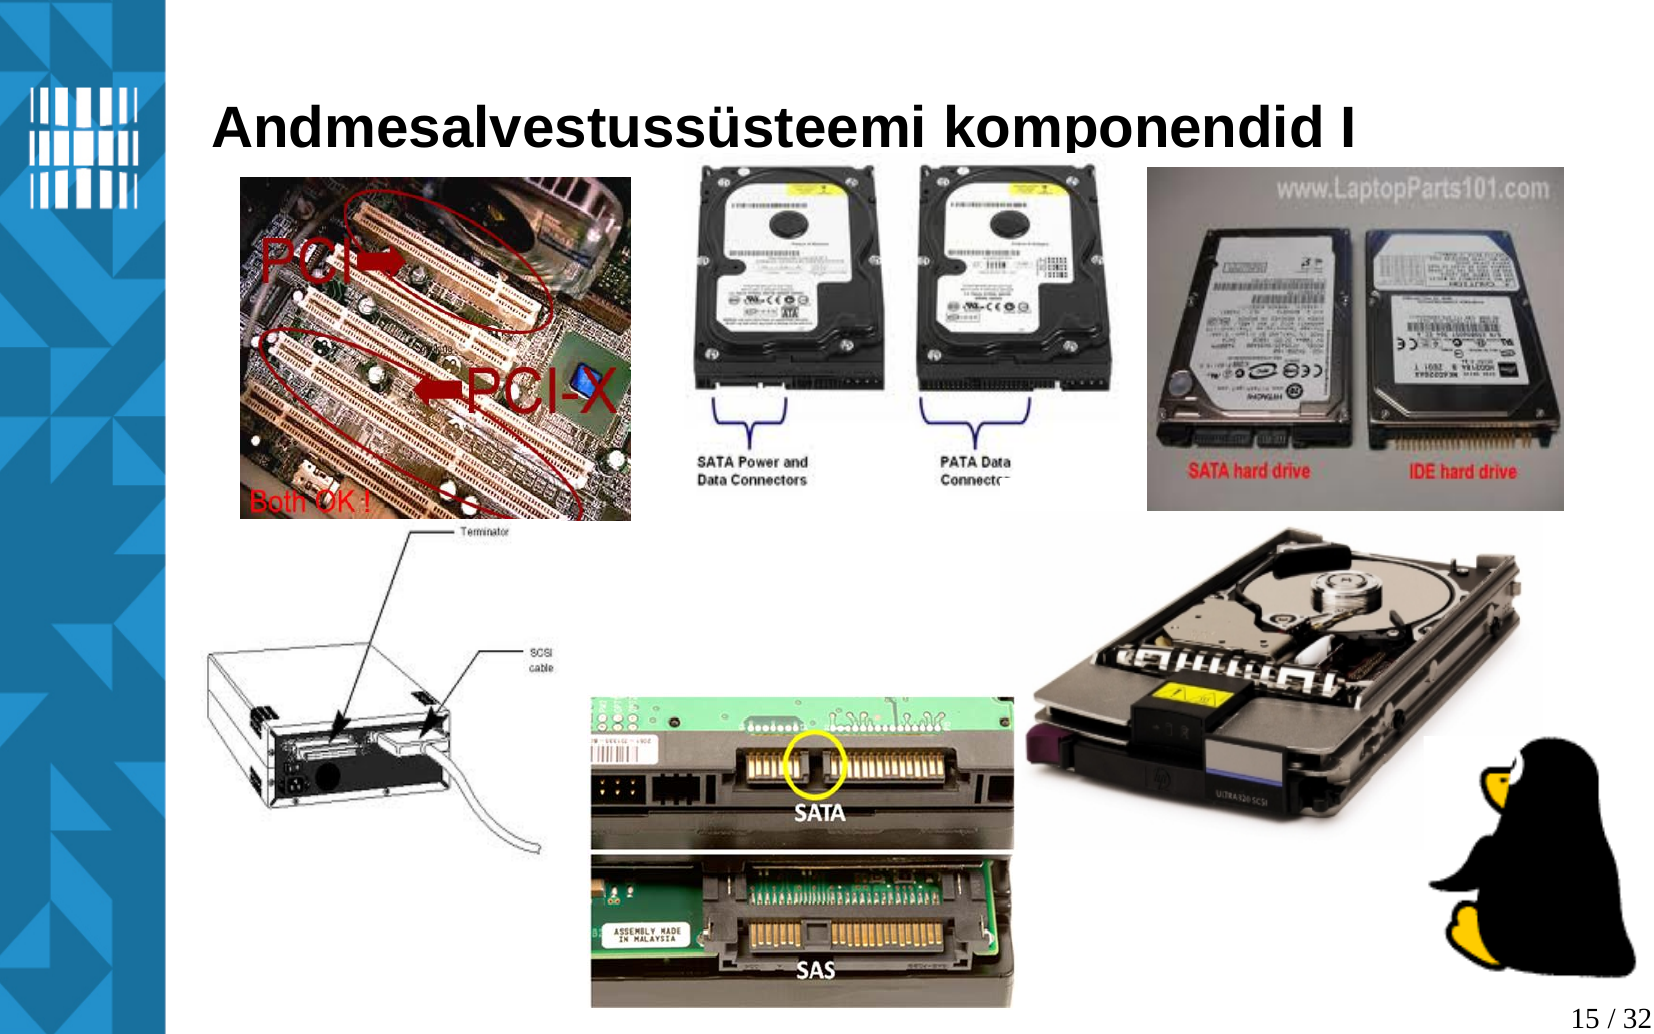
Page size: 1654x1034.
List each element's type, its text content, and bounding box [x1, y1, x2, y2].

picture [587, 153, 1642, 1010]
picture [200, 177, 631, 863]
title Andmesalvestussüsteemi komponendid I [211, 24, 1567, 231]
